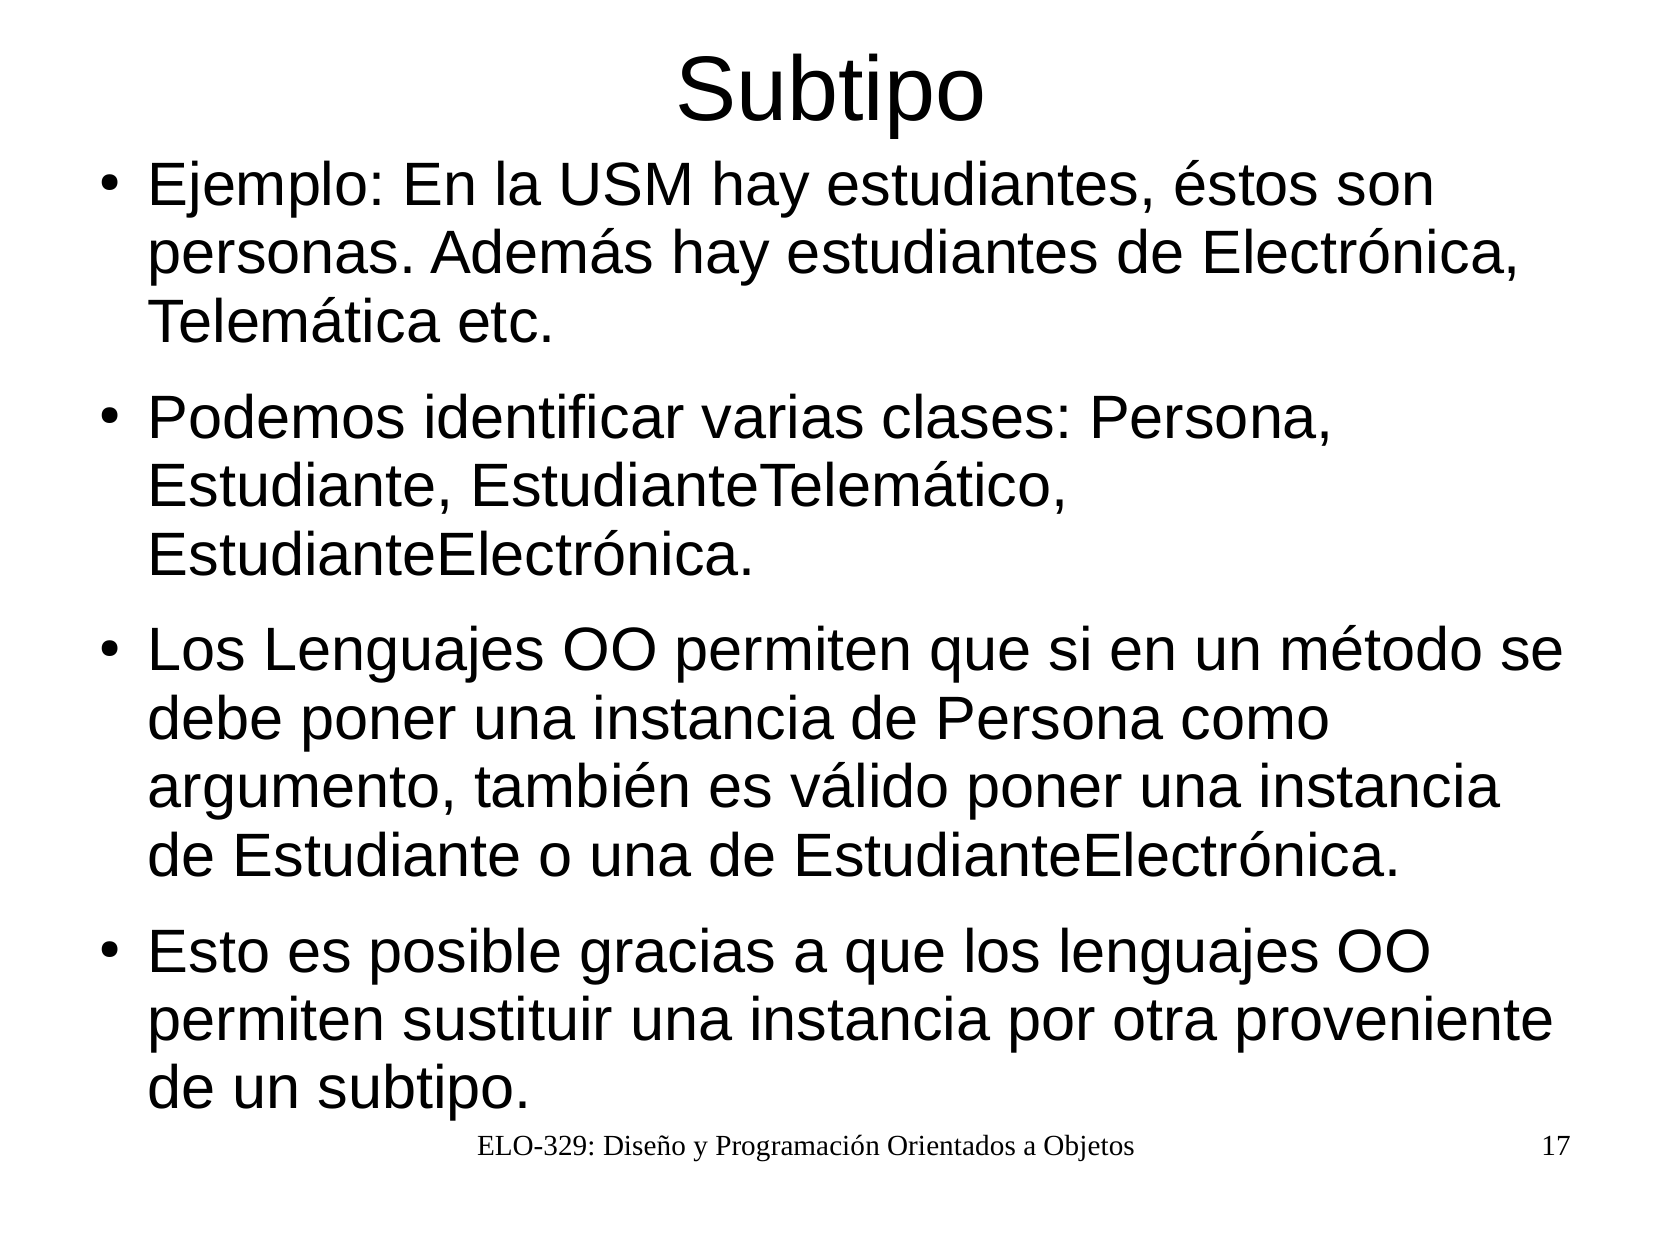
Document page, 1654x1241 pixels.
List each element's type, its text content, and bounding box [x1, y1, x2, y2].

list Ejemplo: En la USM hay estudiantes, éstos son personas. Además hay estudiantes de Electrónica, Telemática etc. Podemos identificar varias clases: Persona, Estudiante, EstudianteTelemático, EstudianteElectrónica. Los Lenguajes OO permiten que si en un método se debe poner una instancia de Persona como argumento, también es válido poner una instancia de Estudiante o una de EstudianteElectrónica. Esto es posible gracias a que los lenguajes OO permiten sustituir una instancia por otra proveniente de un subtipo. [82, 150, 1571, 1126]
title Subtipo [86, 26, 1576, 151]
